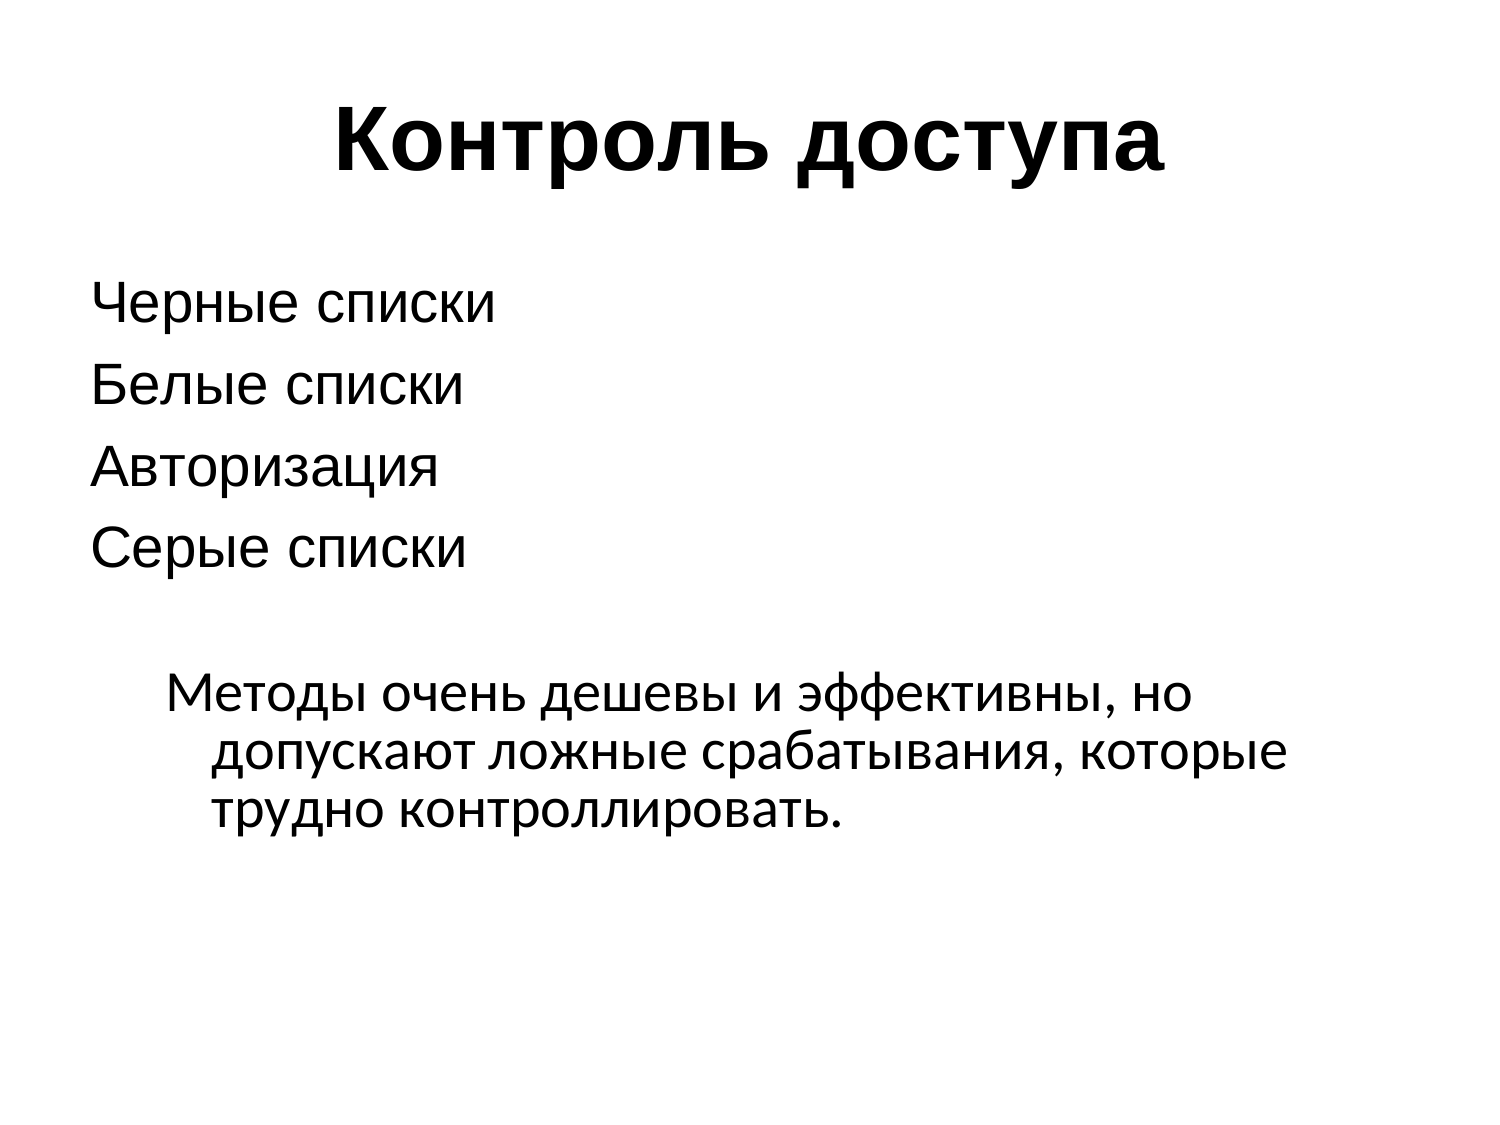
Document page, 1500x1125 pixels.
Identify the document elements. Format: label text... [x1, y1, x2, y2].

list Черные списки Белые списки Авторизация Серые списки Методы очень дешевы и эффективны, но допускают ложные срабатывания, которые трудно контроллировать. [75, 262, 1426, 1006]
title Контроль доступа [75, 45, 1426, 233]
